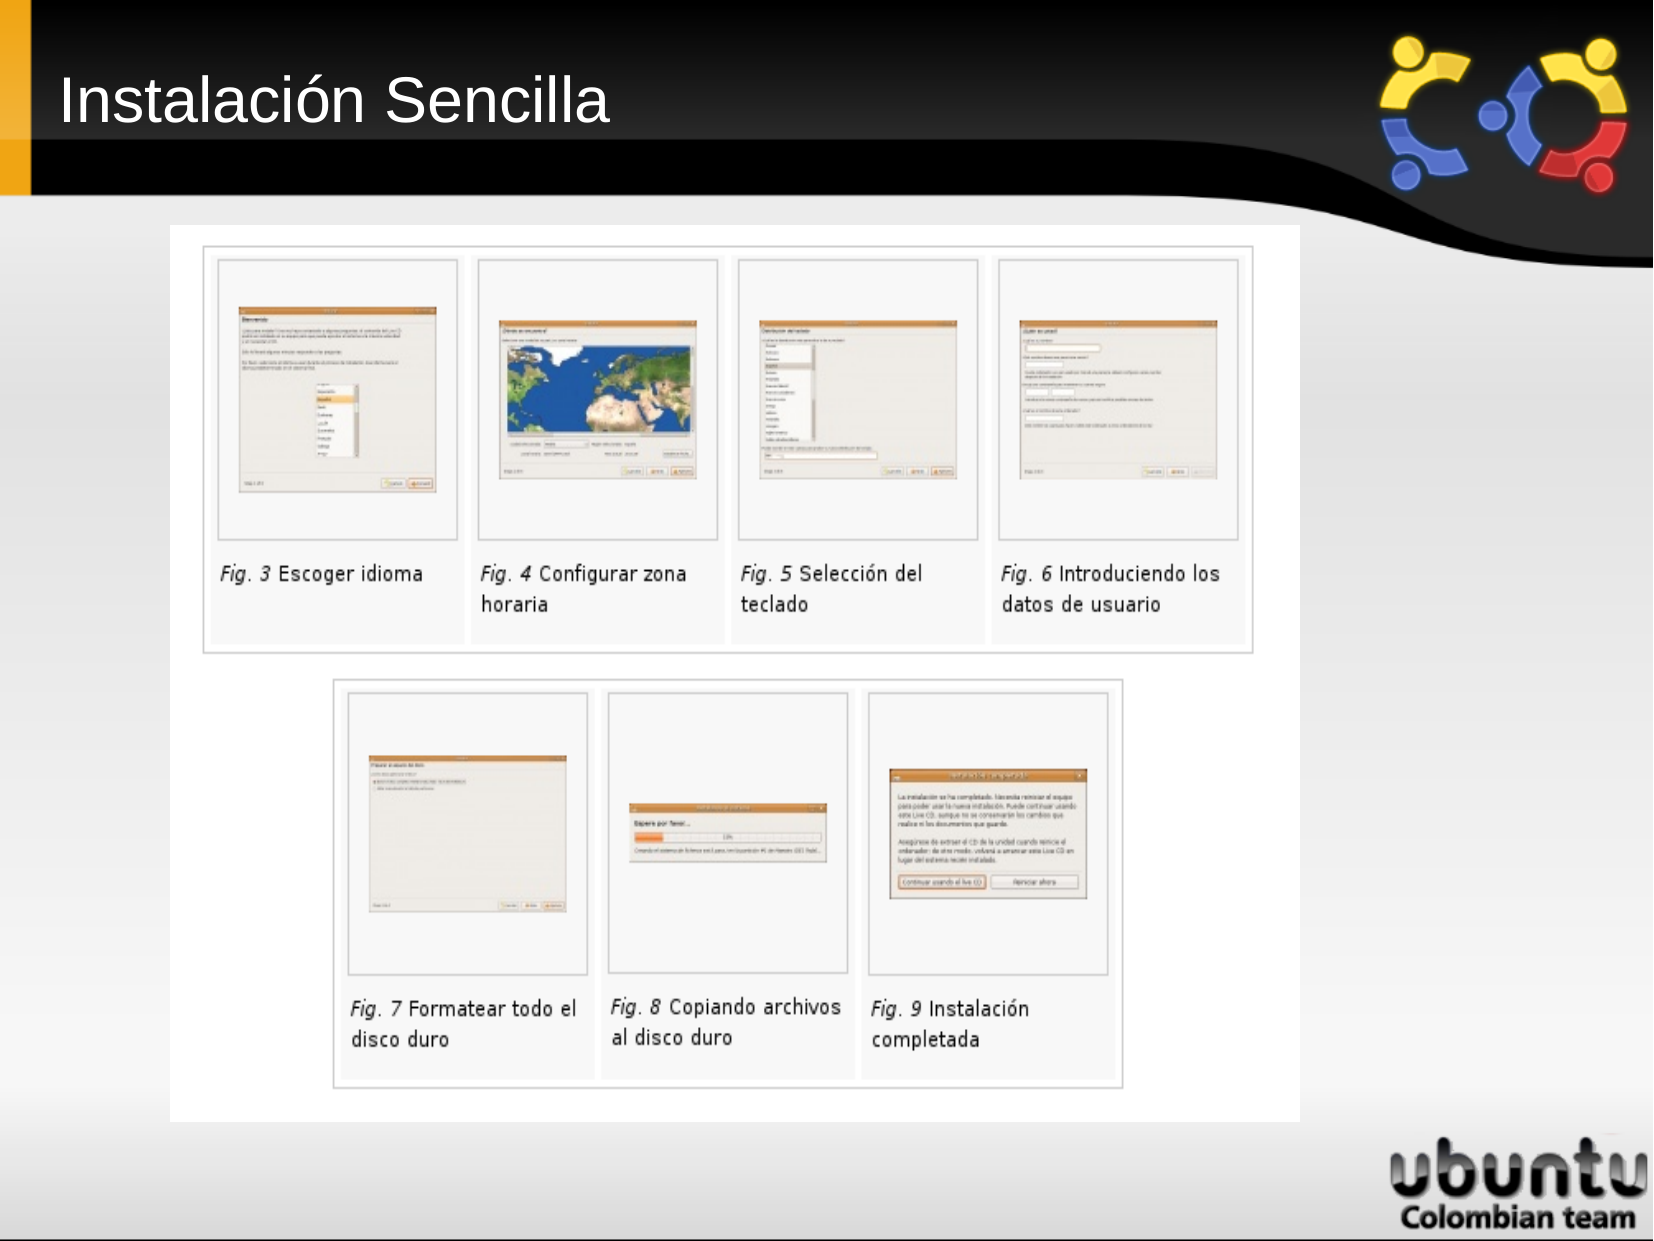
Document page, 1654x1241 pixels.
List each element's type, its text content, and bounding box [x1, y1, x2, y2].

text_box [797, 856, 1004, 914]
picture [0, 0, 1653, 1241]
title Instalación Sencilla [59, 48, 1376, 153]
